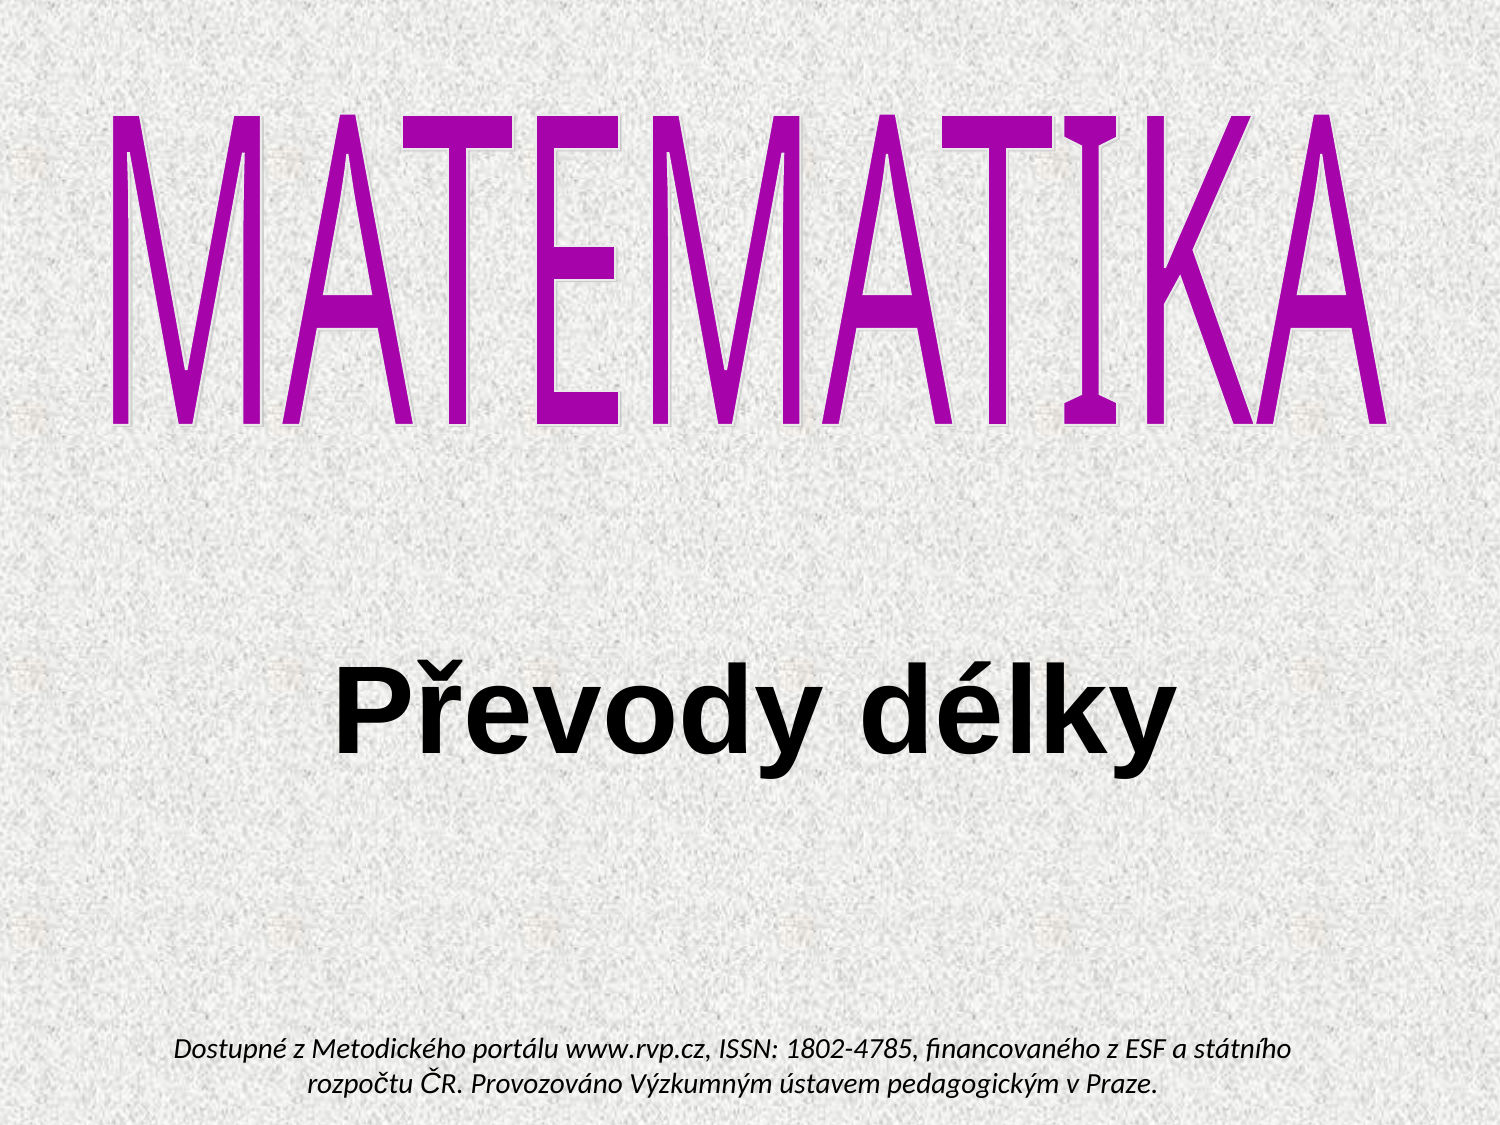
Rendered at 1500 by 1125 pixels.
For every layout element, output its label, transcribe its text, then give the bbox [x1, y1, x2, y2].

text_box Převody délky [242, 527, 1293, 912]
text_box MATEMATIKA [941, 114, 1053, 425]
text_box MATEMATIKA [1063, 114, 1118, 425]
text_box MATEMATIKA [1146, 113, 1388, 425]
text_box MATEMATIKA [112, 114, 261, 425]
text_box Dostupné z Metodického portálu www.rvp.cz, ISSN: 1802-4785, financovaného z ESF a státního rozpočtu ČR. Provozováno Výzkumným ústavem pedagogickým v Praze. [112, 1034, 1355, 1095]
picture [0, 0, 1500, 1125]
text_box MATEMATIKA [401, 114, 514, 425]
text_box MATEMATIKA [651, 114, 801, 425]
text_box MATEMATIKA [535, 114, 620, 425]
text_box MATEMATIKA [820, 113, 954, 425]
text_box MATEMATIKA [281, 113, 415, 425]
